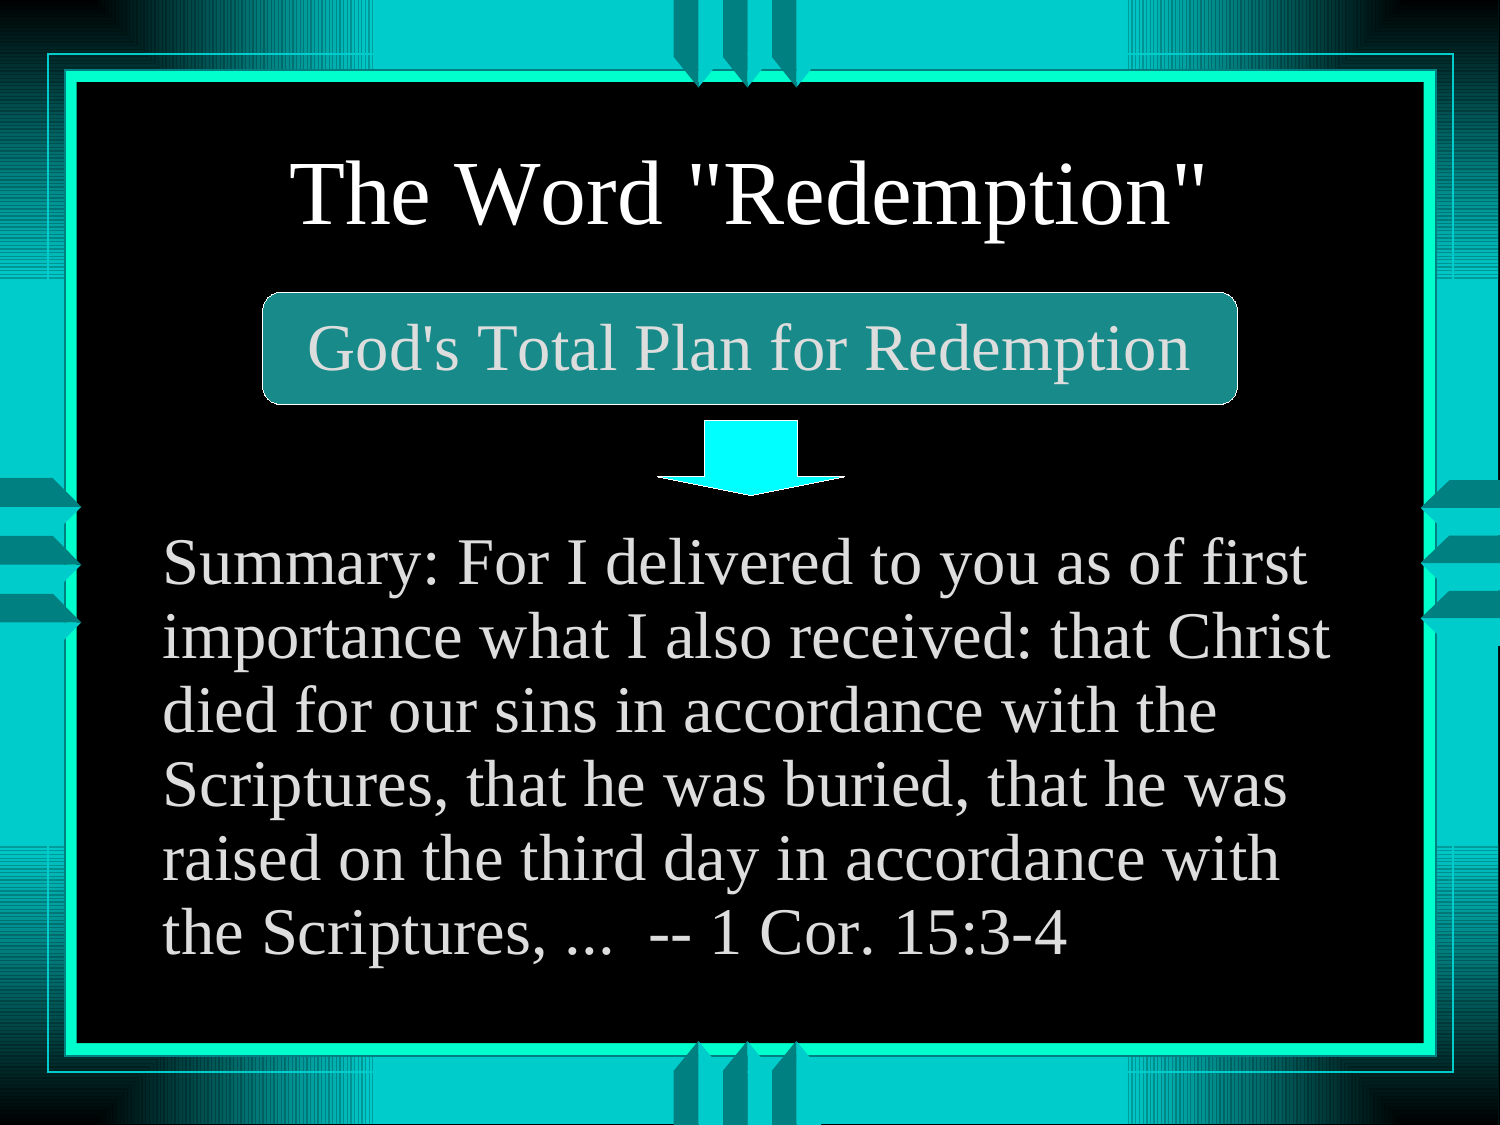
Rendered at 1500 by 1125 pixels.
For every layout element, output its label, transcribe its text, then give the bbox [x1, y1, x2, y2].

title The Word "Redemption" [112, 107, 1388, 281]
text_box [657, 420, 845, 496]
text_box Summary: For I delivered to you as of first importance what I also received: that Christ died for our sins in accordance with the Scriptures, that he was buried, that he was raised on the third day in accordance with the Scriptures, ... -- 1 Cor. 15:3-4 [147, 517, 1362, 977]
text_box God's Total Plan for Redemption [262, 292, 1238, 405]
